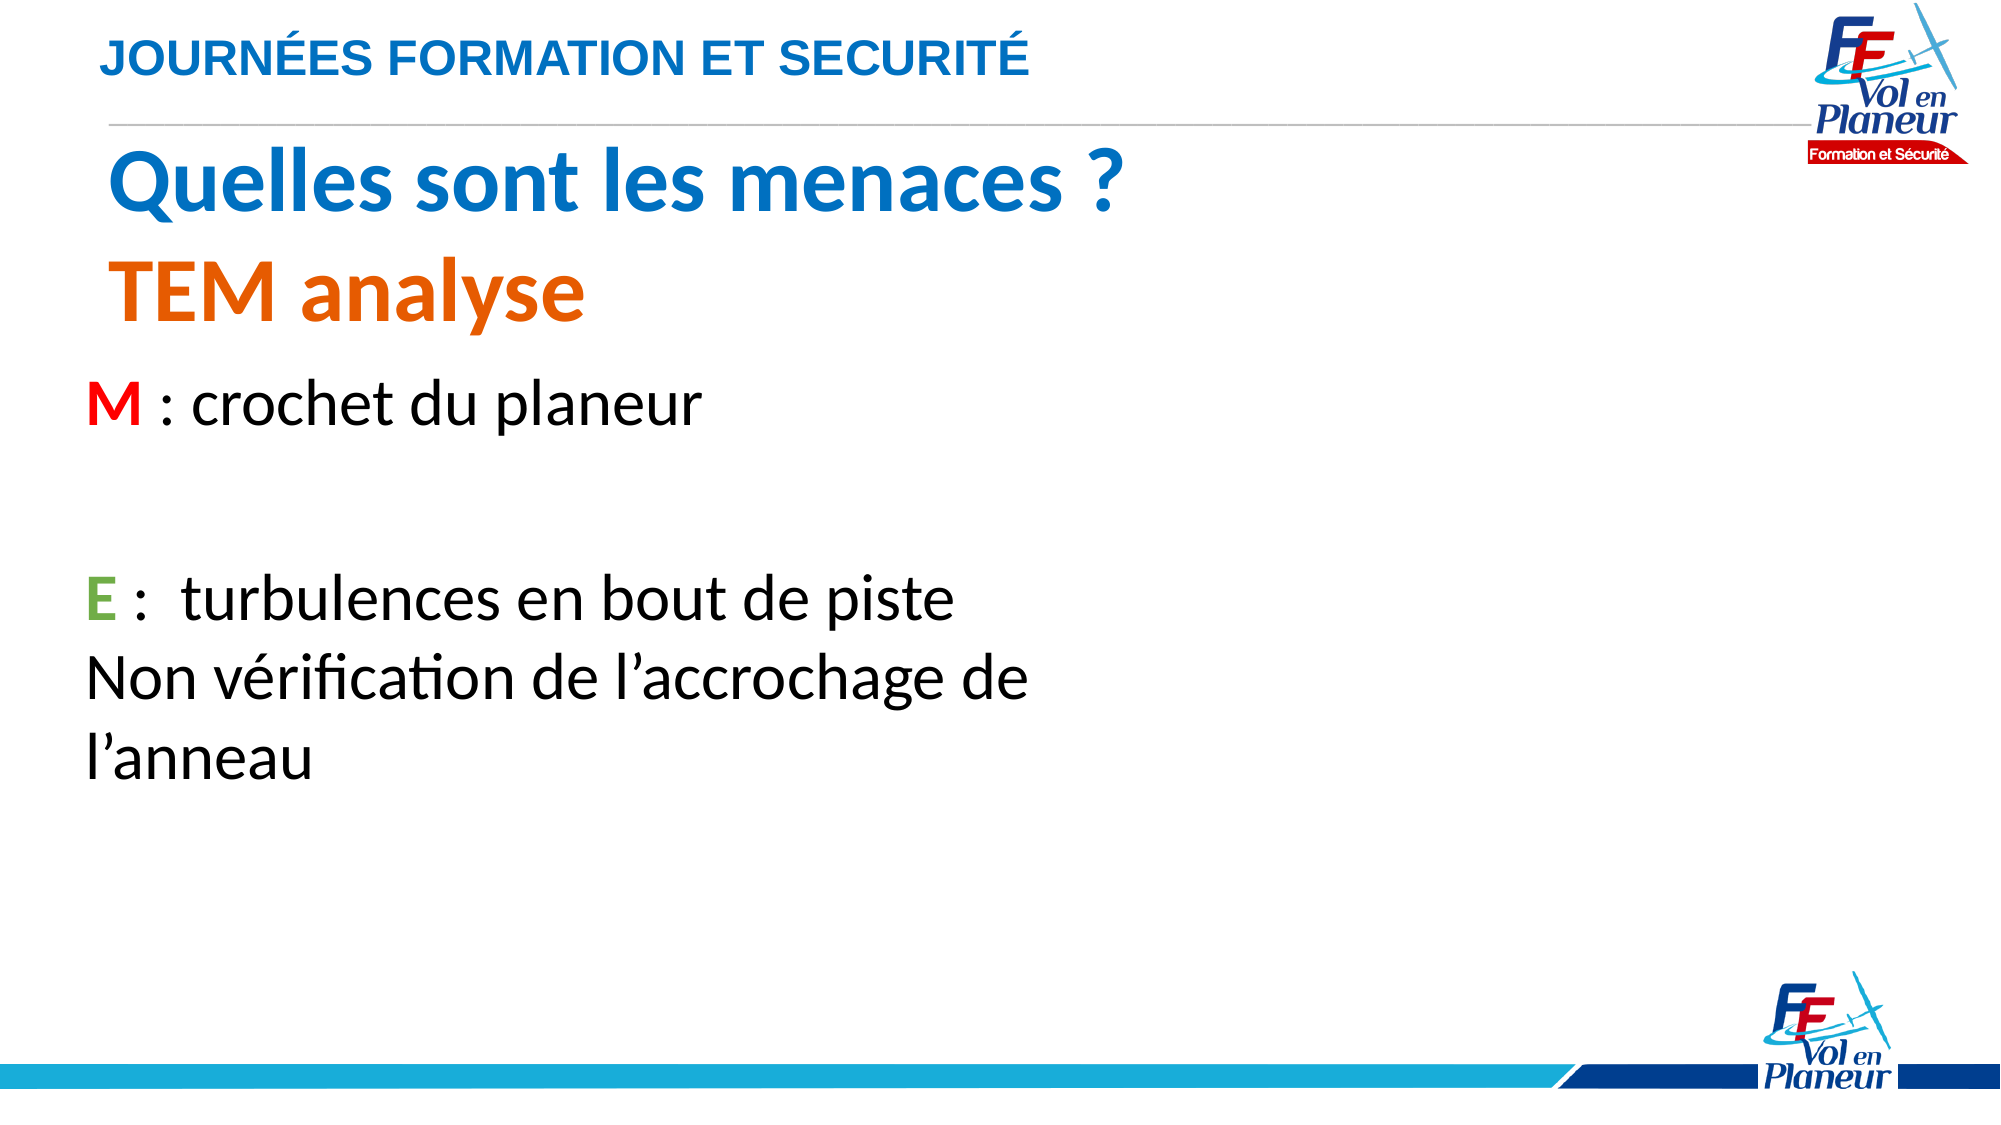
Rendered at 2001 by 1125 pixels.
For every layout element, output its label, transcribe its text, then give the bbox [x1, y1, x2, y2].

list JOURNÉES FORMATION ET SECURITÉ [70, 24, 1547, 93]
text_box M : crochet du planeur [70, 351, 1071, 447]
picture [0, 959, 2000, 1125]
text_box Quelles sont les menaces ? TEM analyse [93, 112, 1298, 348]
picture [1759, 2, 2000, 165]
text_box E : turbulences en bout de piste Non vérification de l’accrochage de l’anneau [70, 545, 1071, 801]
